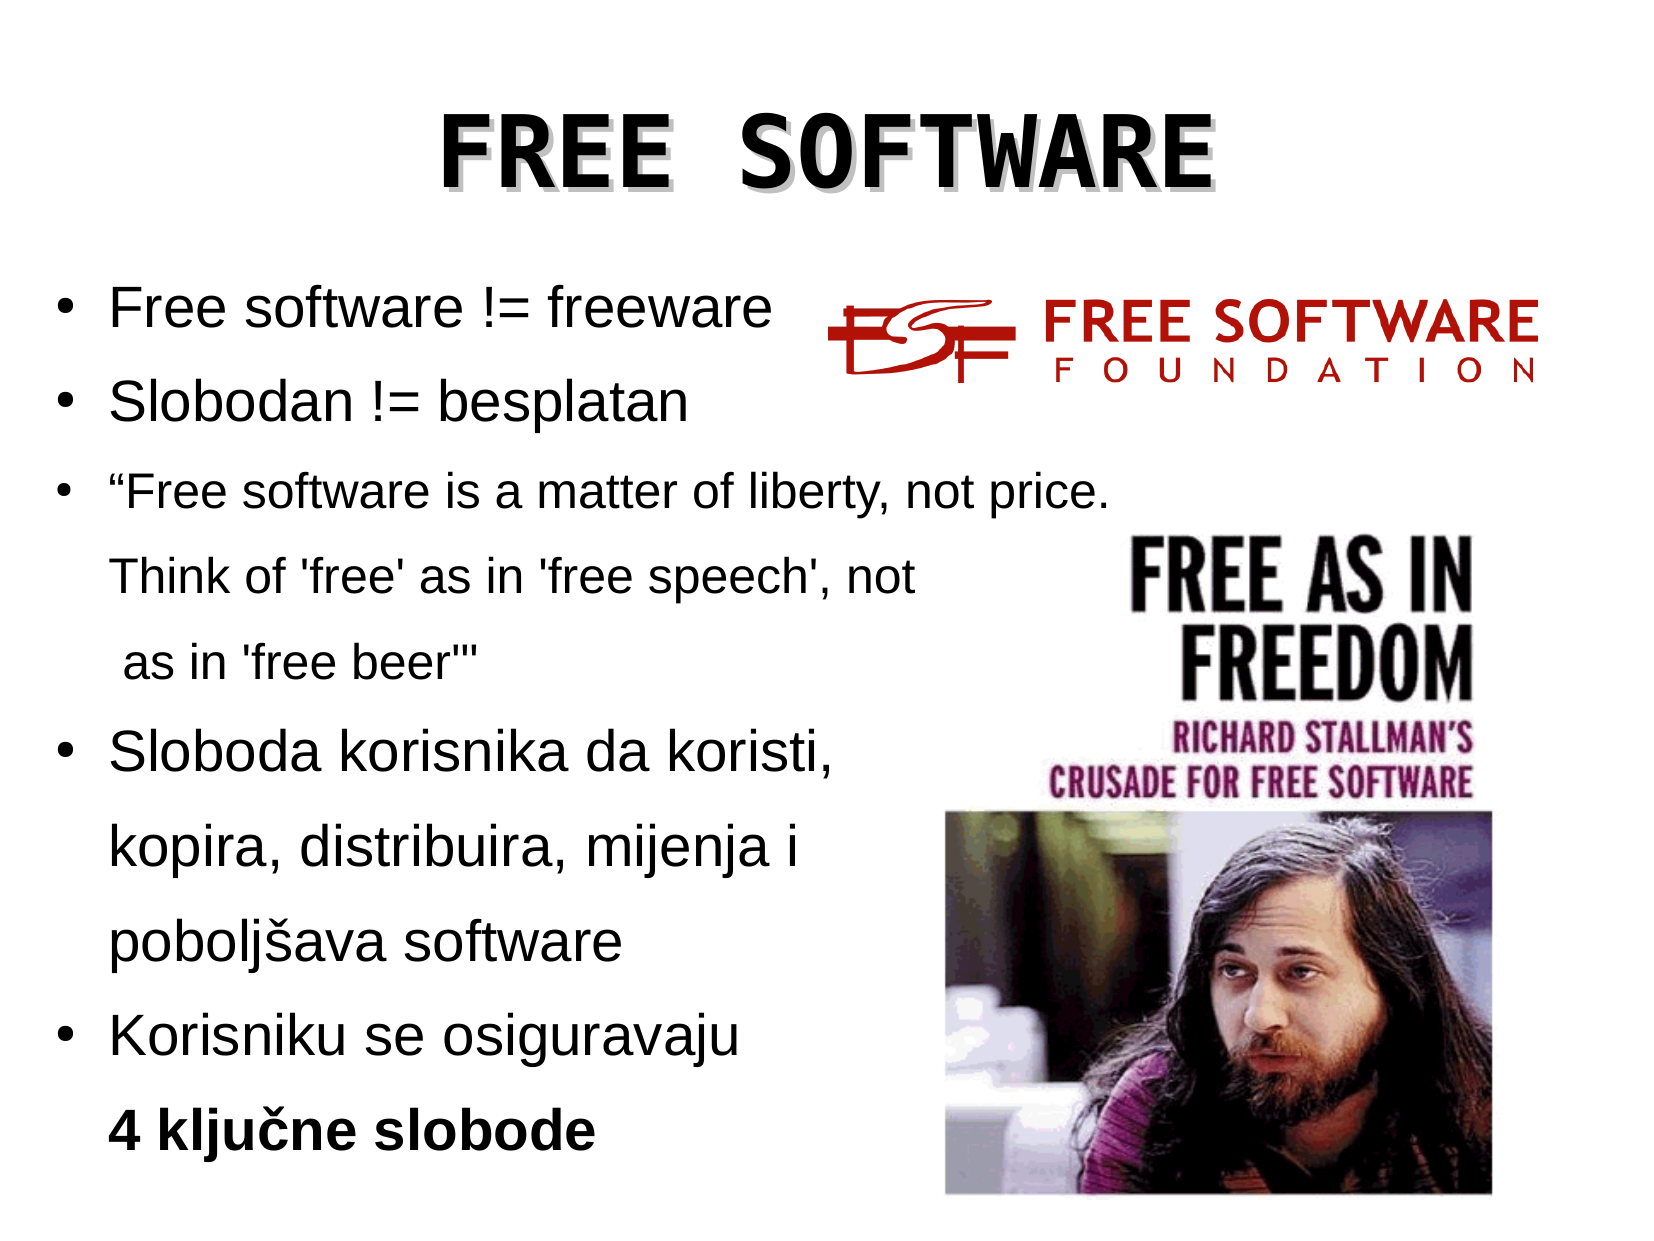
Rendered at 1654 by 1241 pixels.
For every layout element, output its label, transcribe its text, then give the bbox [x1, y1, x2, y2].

title FREE SOFTWARE [82, 56, 1571, 250]
picture [937, 524, 1501, 1201]
picture [828, 299, 1538, 383]
list Free software != freeware Slobodan != besplatan “Free software is a matter of liberty, not price. Think of 'free' as in 'free speech', not as in 'free beer'" Sloboda korisnika da koristi, kopira, distribuira, mijenja i poboljšava software Korisniku se osiguravaju 4 ključne slobode [37, 274, 1576, 1163]
